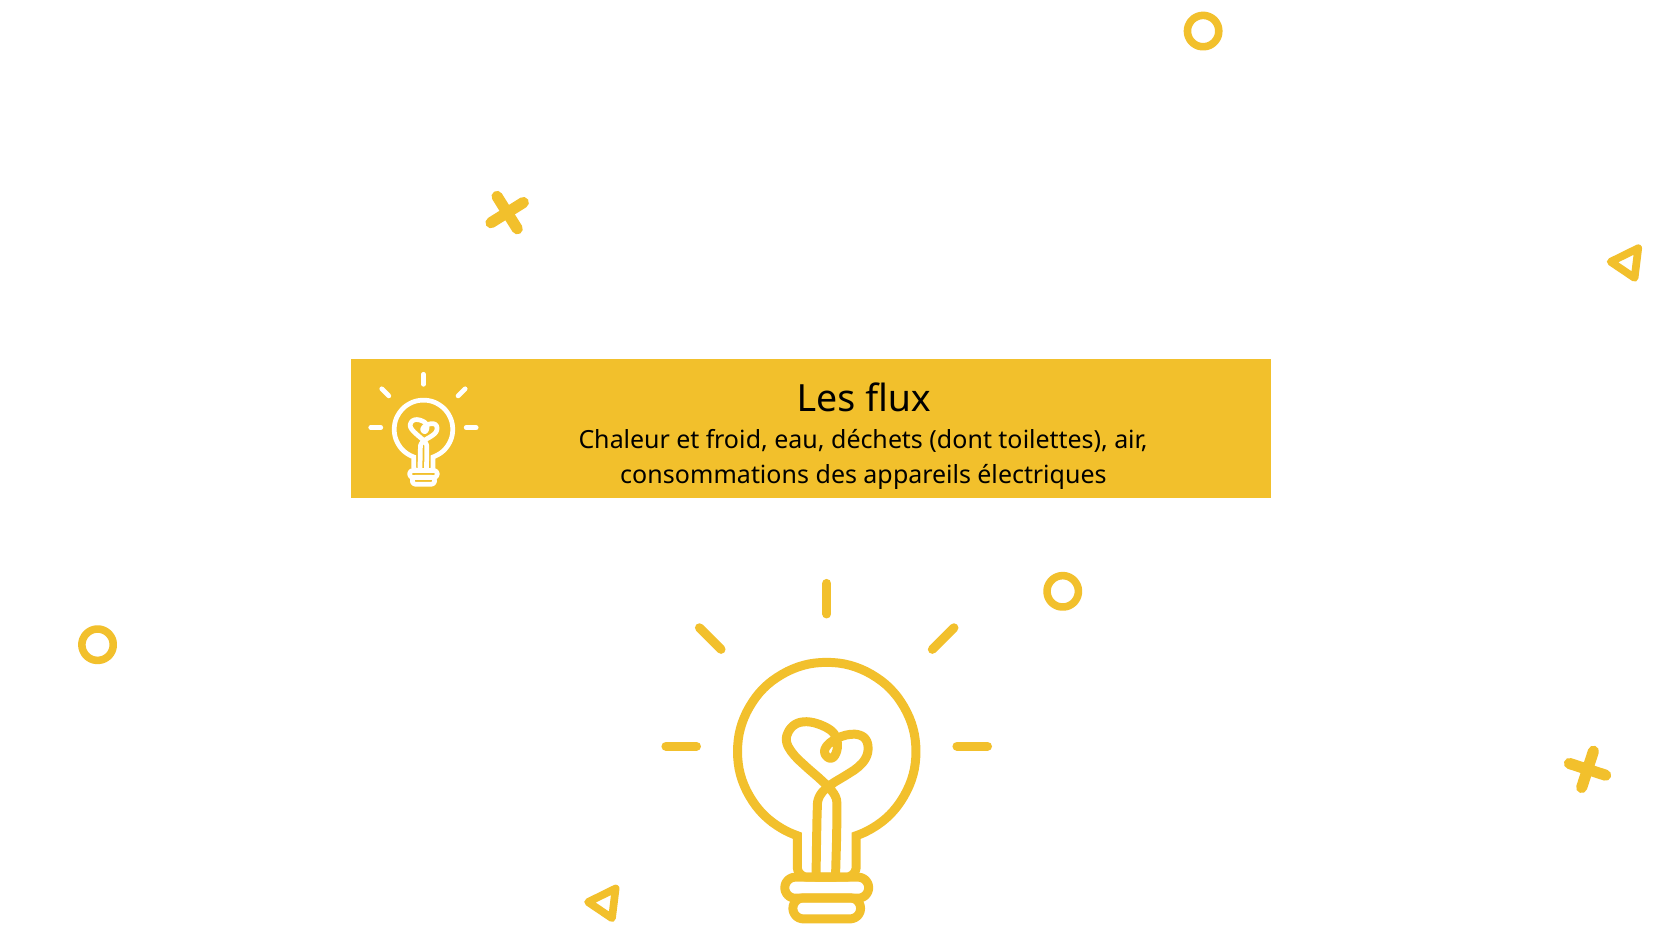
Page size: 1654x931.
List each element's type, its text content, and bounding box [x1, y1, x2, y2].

text_box Les flux Chaleur et froid, eau, déchets (dont toilettes), air, consommations des appareils électriques [487, 339, 1241, 523]
